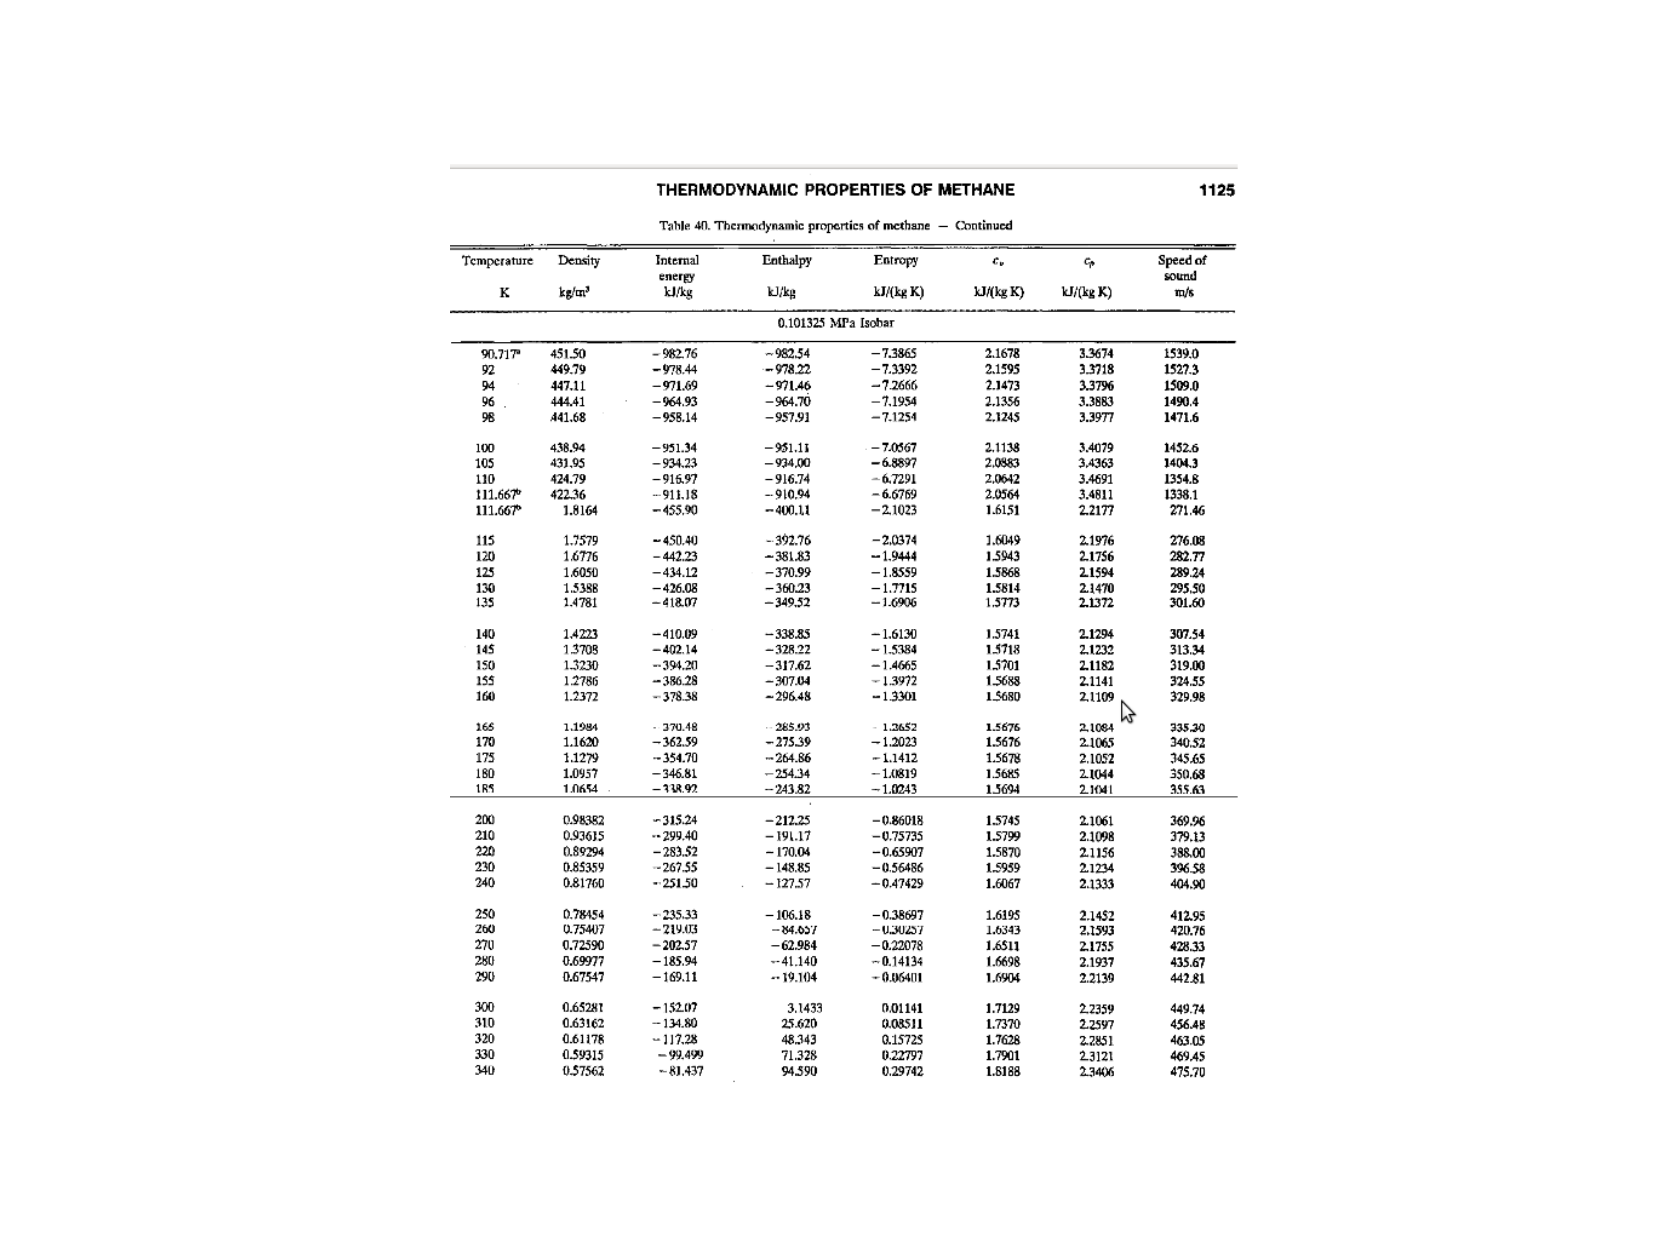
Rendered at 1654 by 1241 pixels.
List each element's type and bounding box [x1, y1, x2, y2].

picture [450, 163, 1238, 1094]
